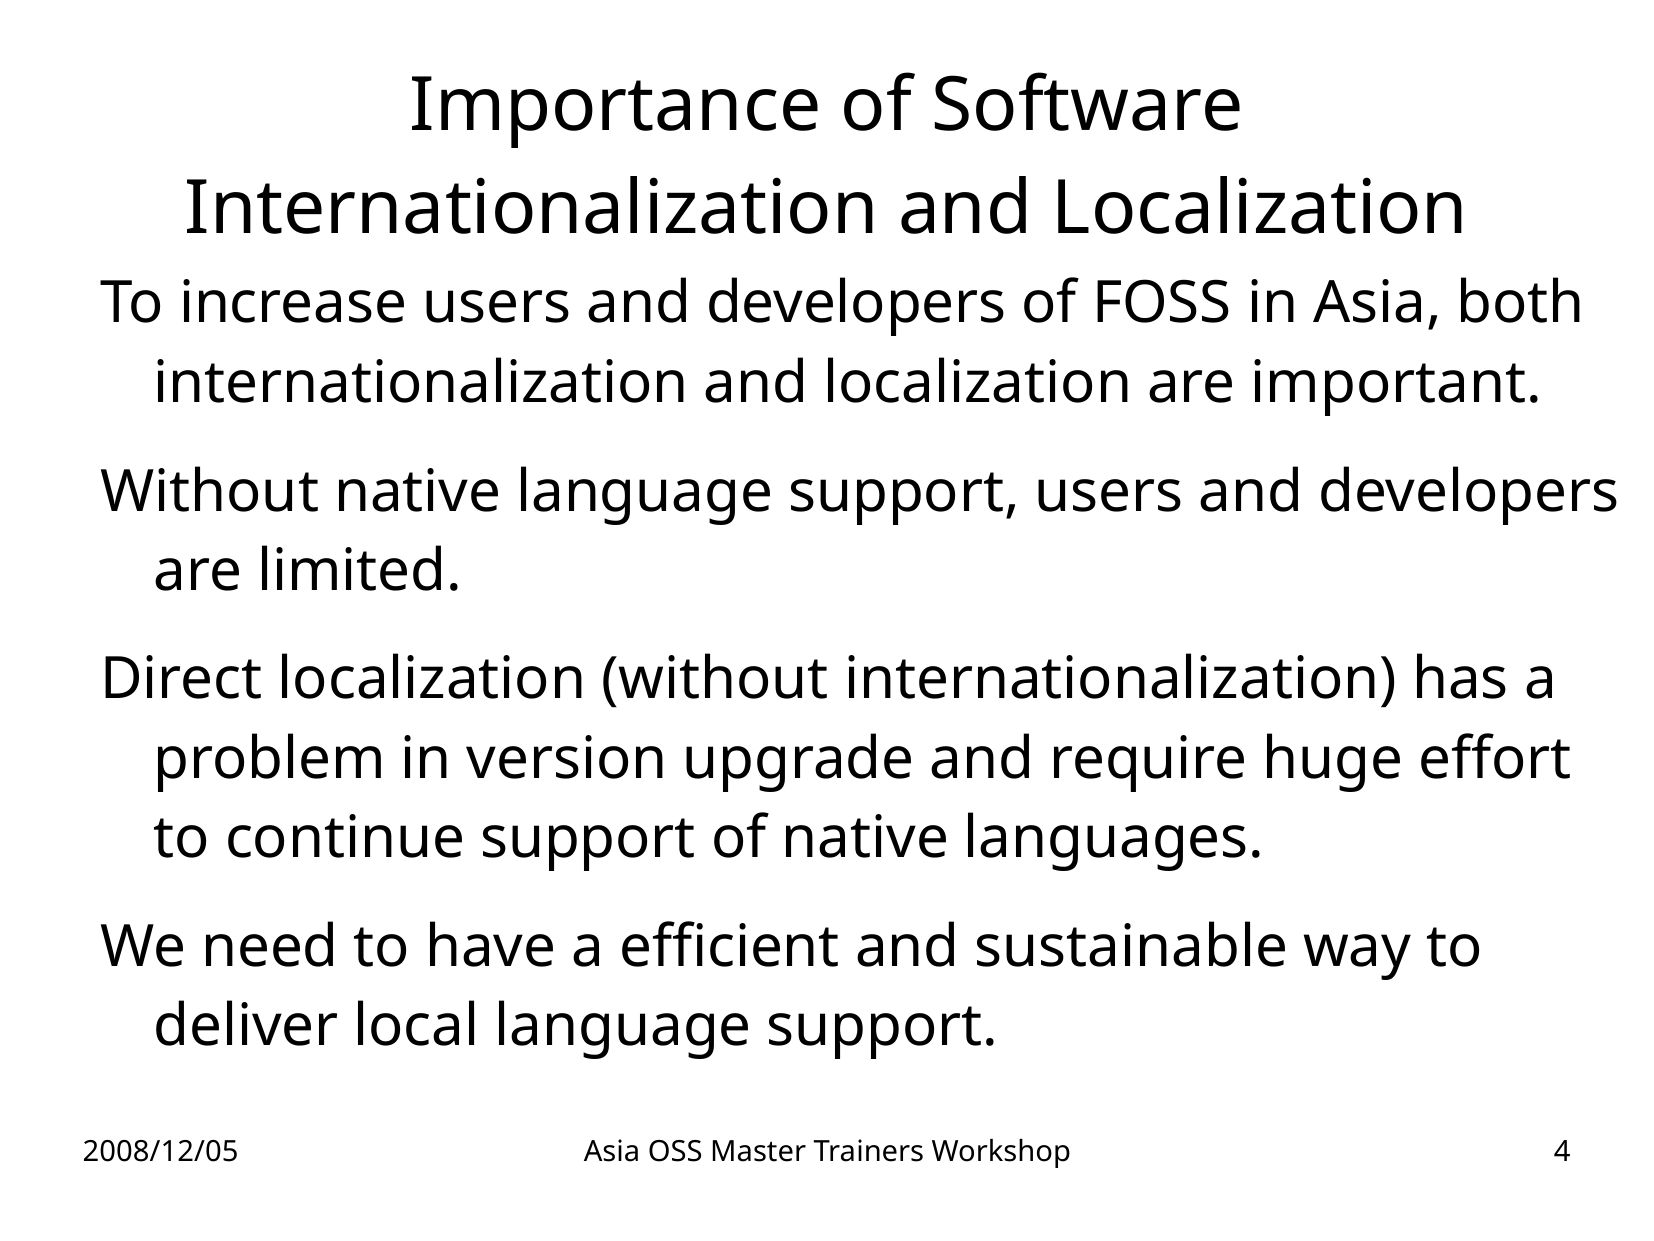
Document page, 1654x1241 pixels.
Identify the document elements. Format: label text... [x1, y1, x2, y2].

list To increase users and developers of FOSS in Asia, both internationalization and localization are important. Without native language support, users and developers are limited. Direct localization (without internationalization) has a problem in version upgrade and require huge effort to continue support of native languages. We need to have a efficient and sustainable way to deliver local language support. [82, 260, 1625, 1065]
title Importance of Software Internationalization and Localization [82, 49, 1571, 257]
